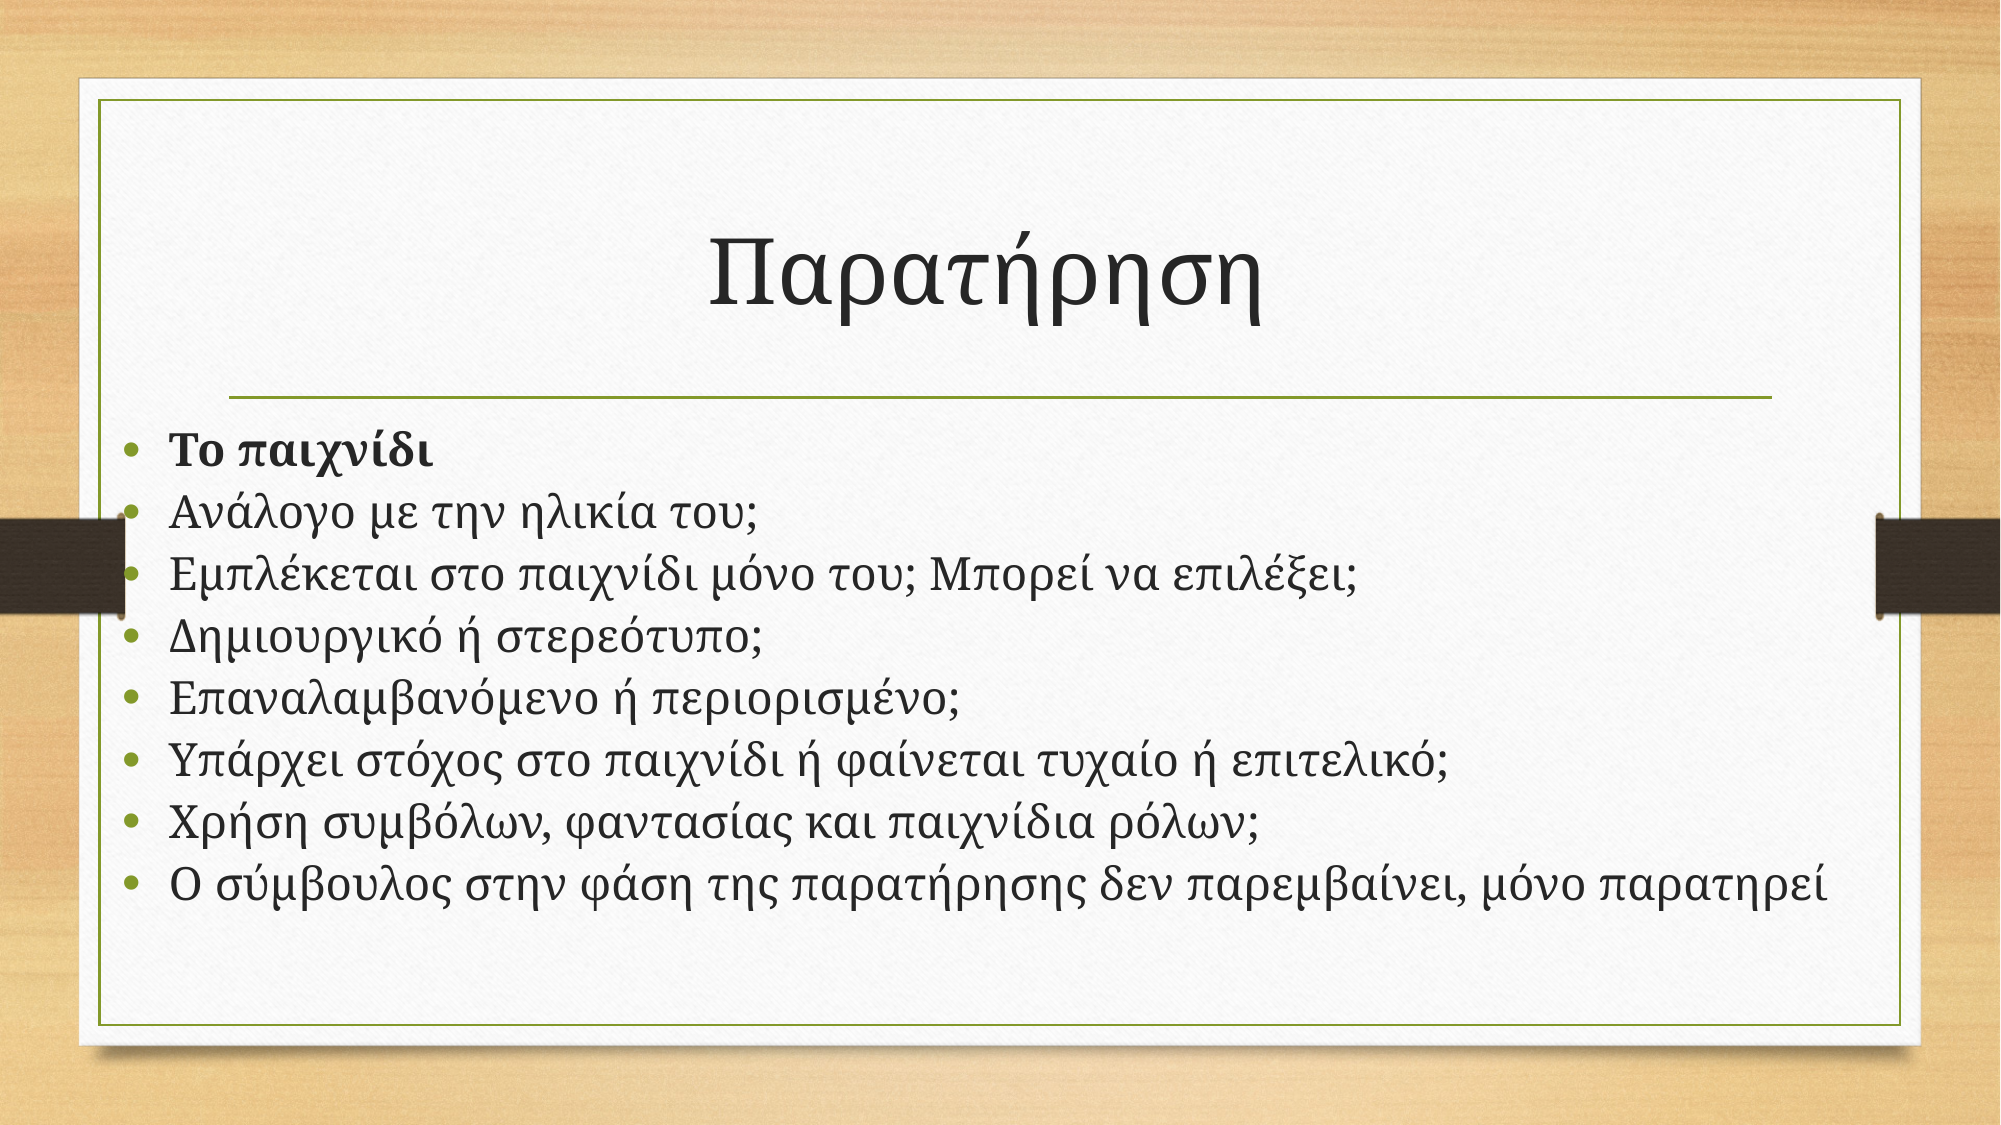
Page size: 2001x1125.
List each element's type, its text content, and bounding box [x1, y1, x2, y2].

title Παρατήρηση [212, 161, 1788, 376]
list Το παιχνίδι Ανάλογο με την ηλικία του; Εμπλέκεται στο παιχνίδι μόνο του; Μπορεί να επιλέξει; Δημιουργικό ή στερεότυπο; Επαναλαμβανόμενο ή περιορισμένο; Υπάρχει στόχος στο παιχνίδι ή φαίνεται τυχαίο ή επιτελικό; Χρήση συμβόλων, φαντασίας και παιχνίδια ρόλων; Ο σύμβουλος στην φάση της παρατήρησης δεν παρεμβαίνει, μόνο παρατηρεί [107, 419, 1892, 1024]
